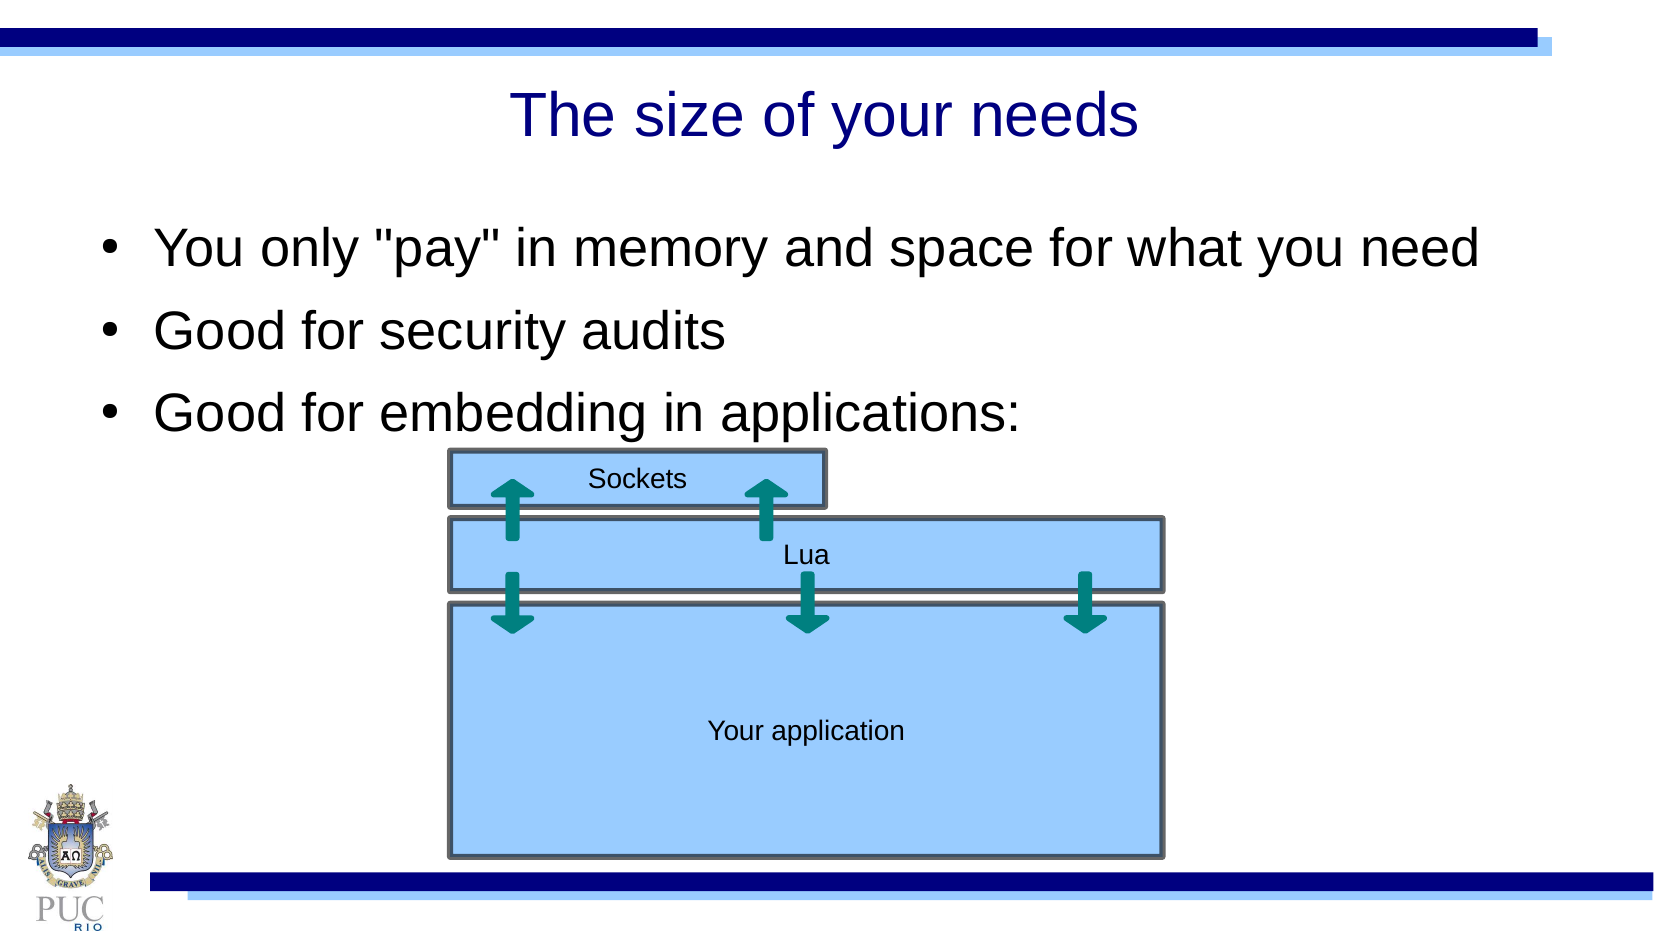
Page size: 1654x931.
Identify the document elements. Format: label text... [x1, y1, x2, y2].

text_box Your application [450, 603, 1163, 857]
list You only "pay" in memory and space for what you need Good for security audits Good for embedding in applications: [517, 507, 762, 518]
list You only "pay" in memory and space for what you need Good for security audits Good for embedding in applications: [517, 592, 803, 603]
list You only "pay" in memory and space for what you need Good for security audits Good for embedding in applications: [812, 592, 1081, 603]
title The size of your needs [37, 37, 1613, 193]
text_box [1066, 574, 1105, 631]
picture [28, 784, 113, 931]
text_box [788, 574, 827, 631]
text_box [493, 481, 532, 539]
list You only "pay" in memory and space for what you need Good for security audits Good for embedding in applications: [82, 217, 1571, 758]
text_box [747, 481, 786, 539]
text_box Lua [450, 518, 1163, 592]
text_box Sockets [450, 450, 826, 507]
text_box [493, 574, 532, 632]
